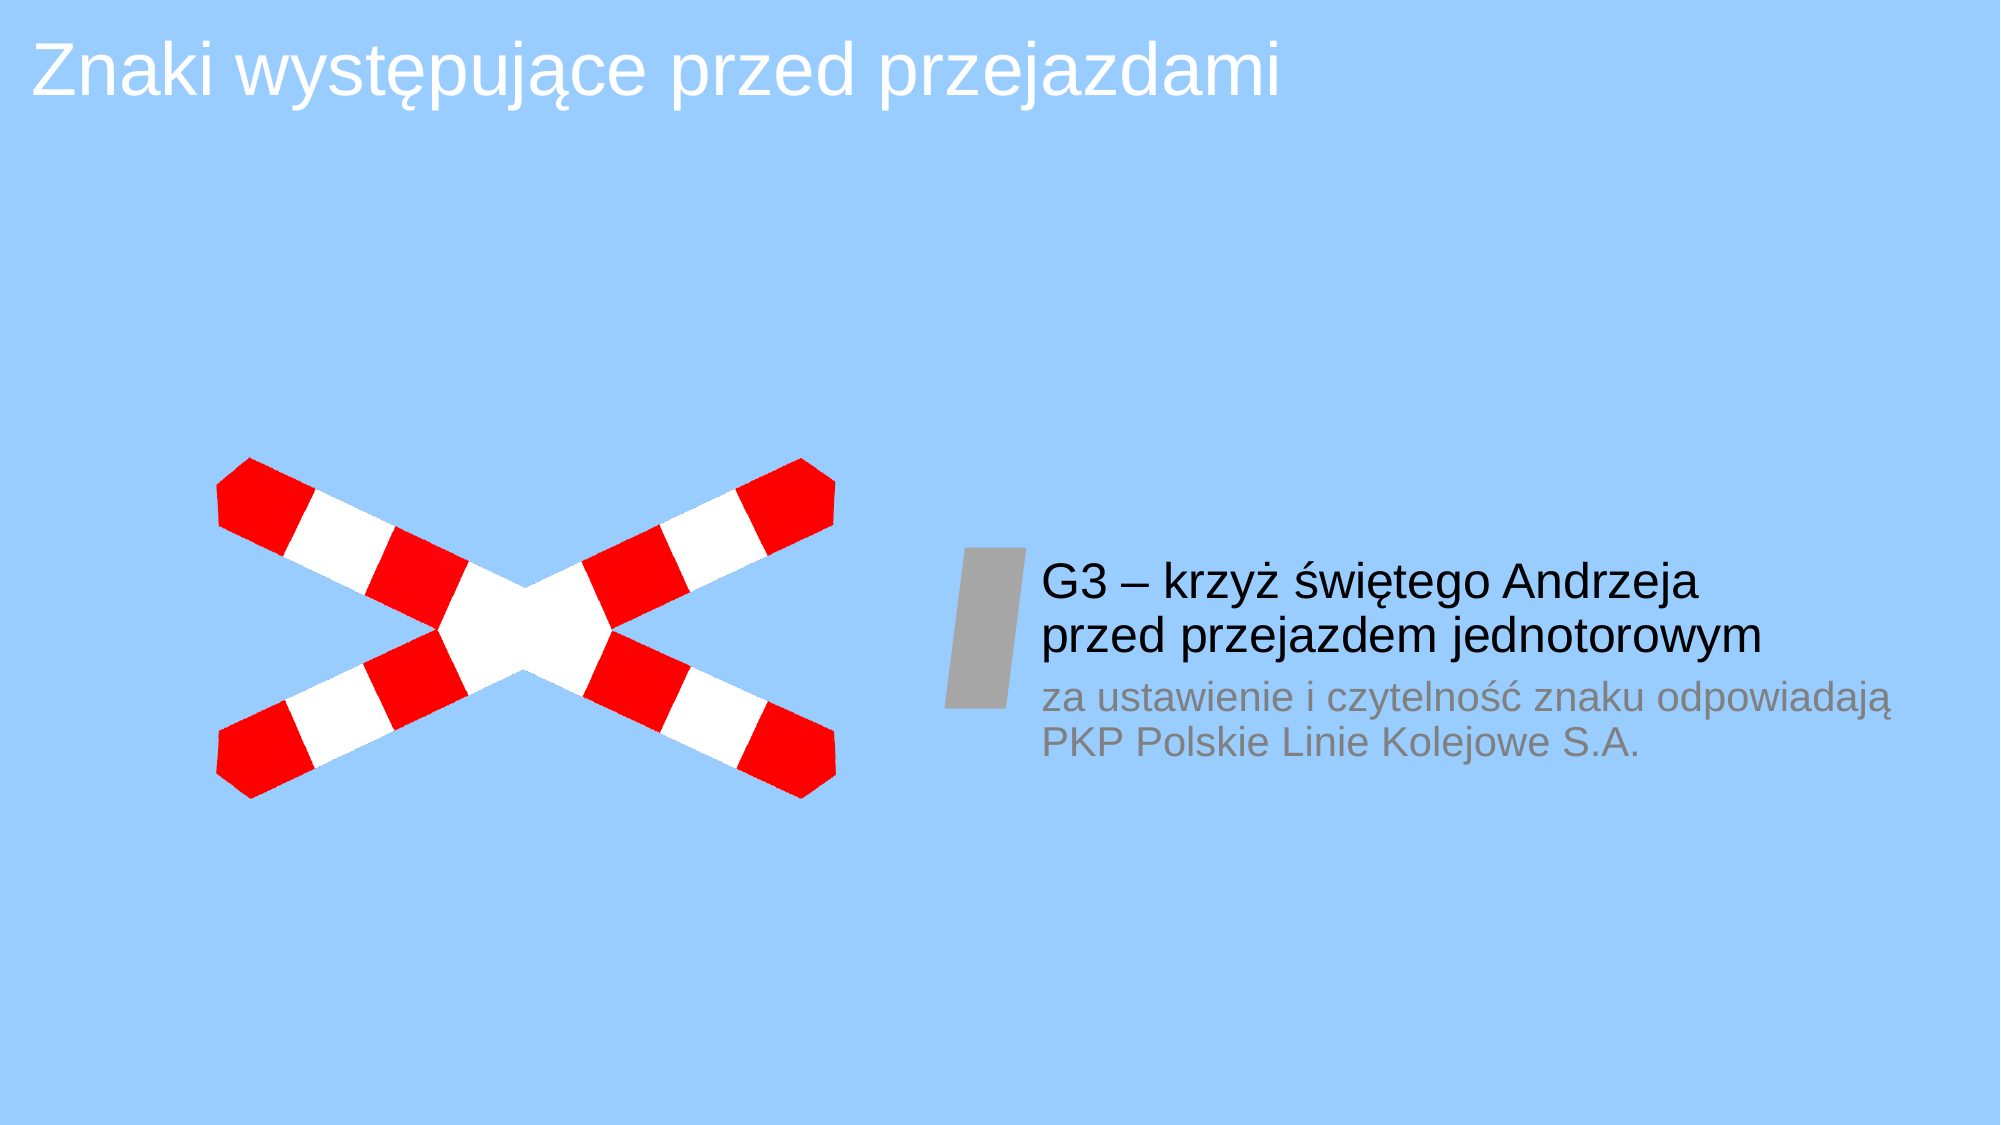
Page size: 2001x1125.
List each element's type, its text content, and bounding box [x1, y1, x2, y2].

text_box [944, 547, 1026, 709]
title Znaki występujące przed przejazdami [17, 23, 1743, 78]
picture [216, 457, 836, 799]
text_box G3 – krzyż świętego Andrzeja przed przejazdem jednotorowym za ustawienie i czytelność znaku odpowiadają PKP Polskie Linie Kolejowe S.A. [1026, 547, 2000, 623]
